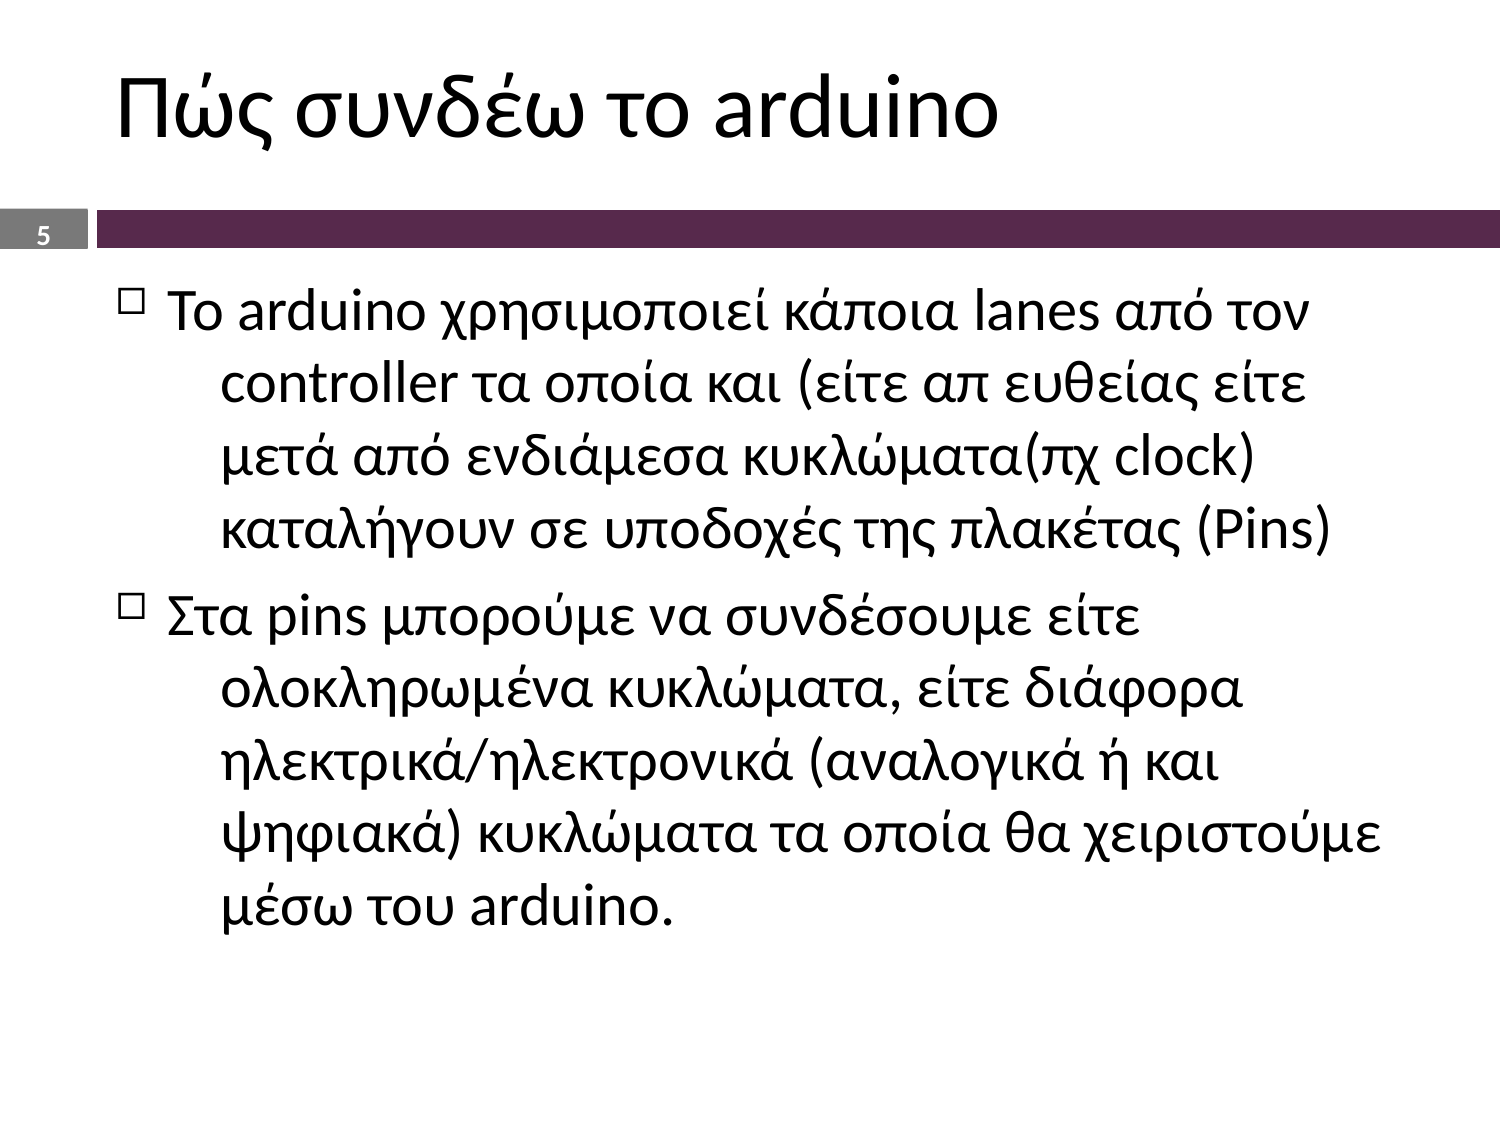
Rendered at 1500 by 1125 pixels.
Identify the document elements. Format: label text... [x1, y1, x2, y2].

title Πώς συνδέω το arduino [100, 19, 1438, 182]
text_box [0, 208, 88, 249]
list Το arduino χρησιμοποιεί κάποια lanes από τον controller τα οποία και (είτε απ ευθείας είτε μετά από ενδιάμεσα κυκλώματα(πχ clock) καταλήγουν σε υποδοχές της πλακέτας (Pins) Στα pins μπορούμε να συνδέσουμε είτε ολοκληρωμένα κυκλώματα, είτε διάφορα ηλεκτρικά/ηλεκτρονικά (αναλογικά ή και ψηφιακά) κυκλώματα τα οποία θα χειριστούμε μέσω του arduino. [100, 262, 1438, 1000]
